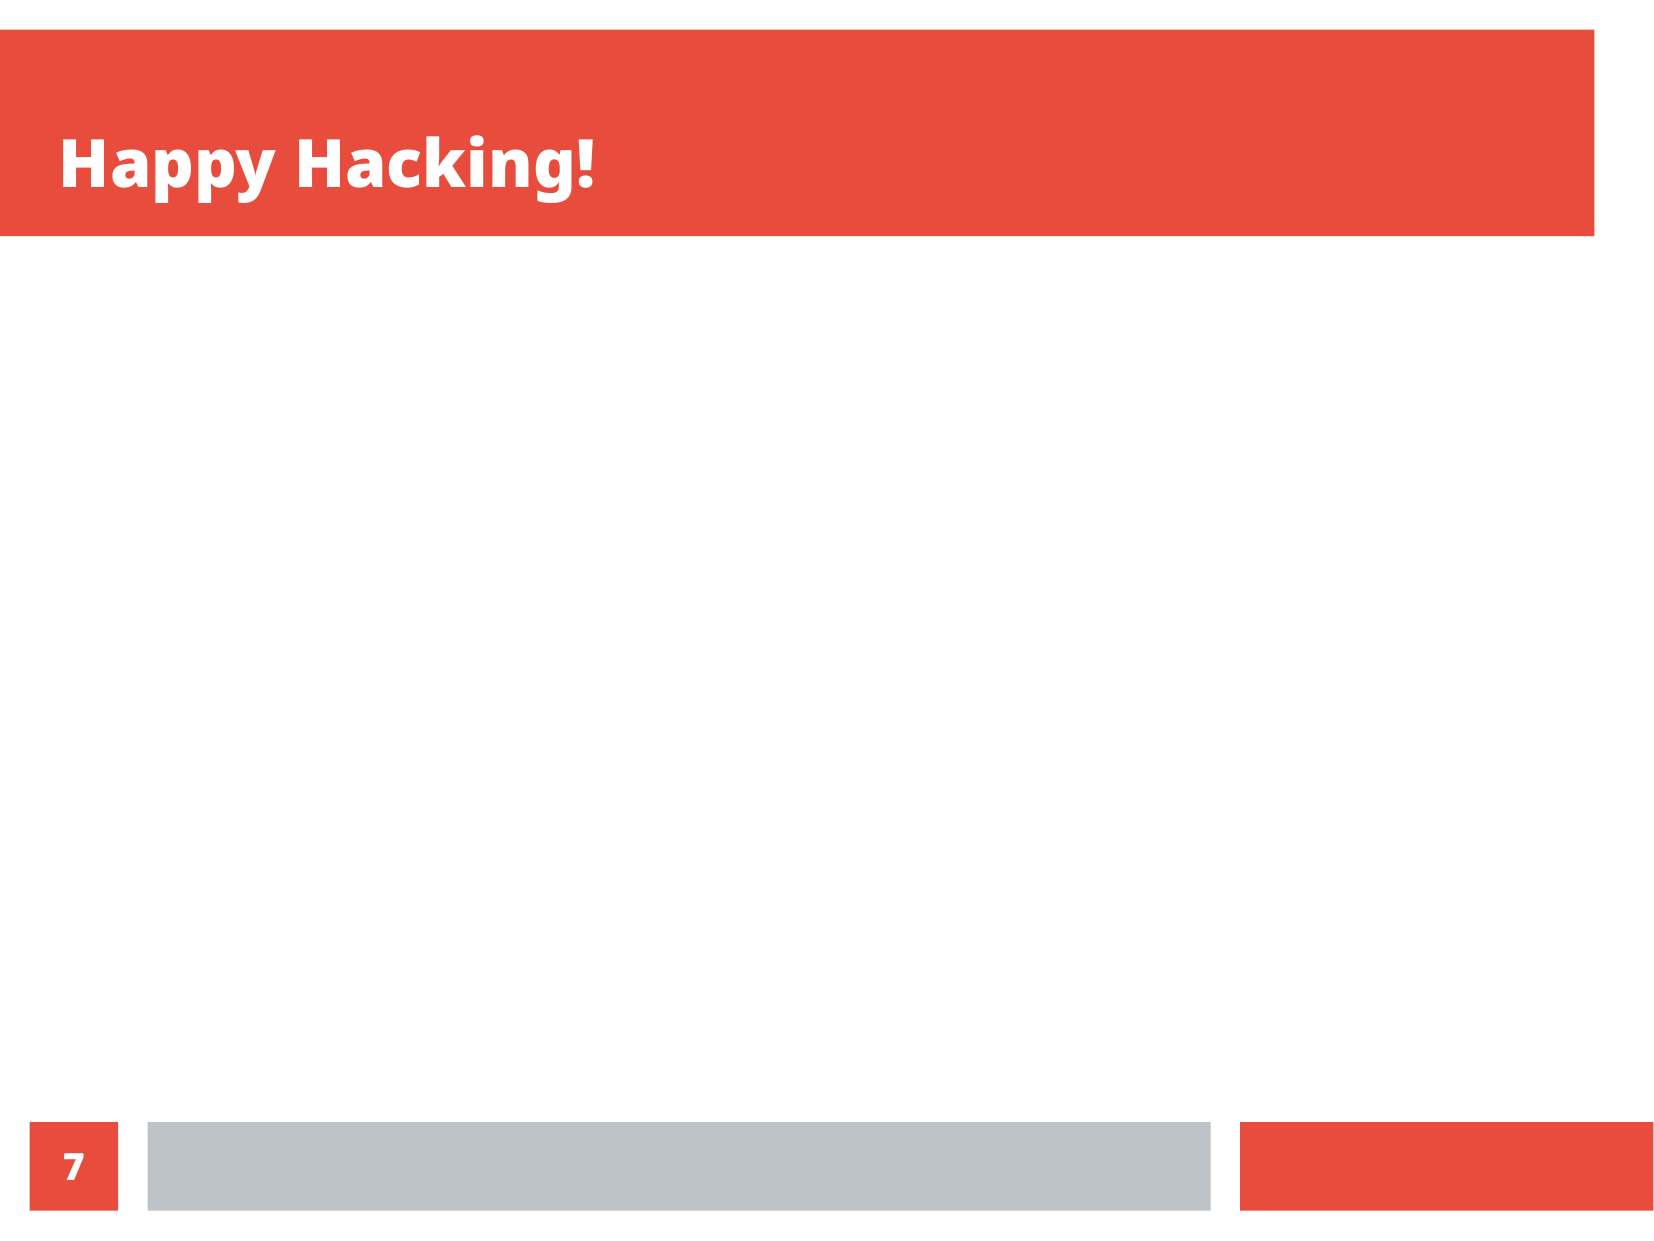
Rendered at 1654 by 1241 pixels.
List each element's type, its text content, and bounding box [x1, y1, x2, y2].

title Happy Hacking! [59, 59, 1595, 207]
